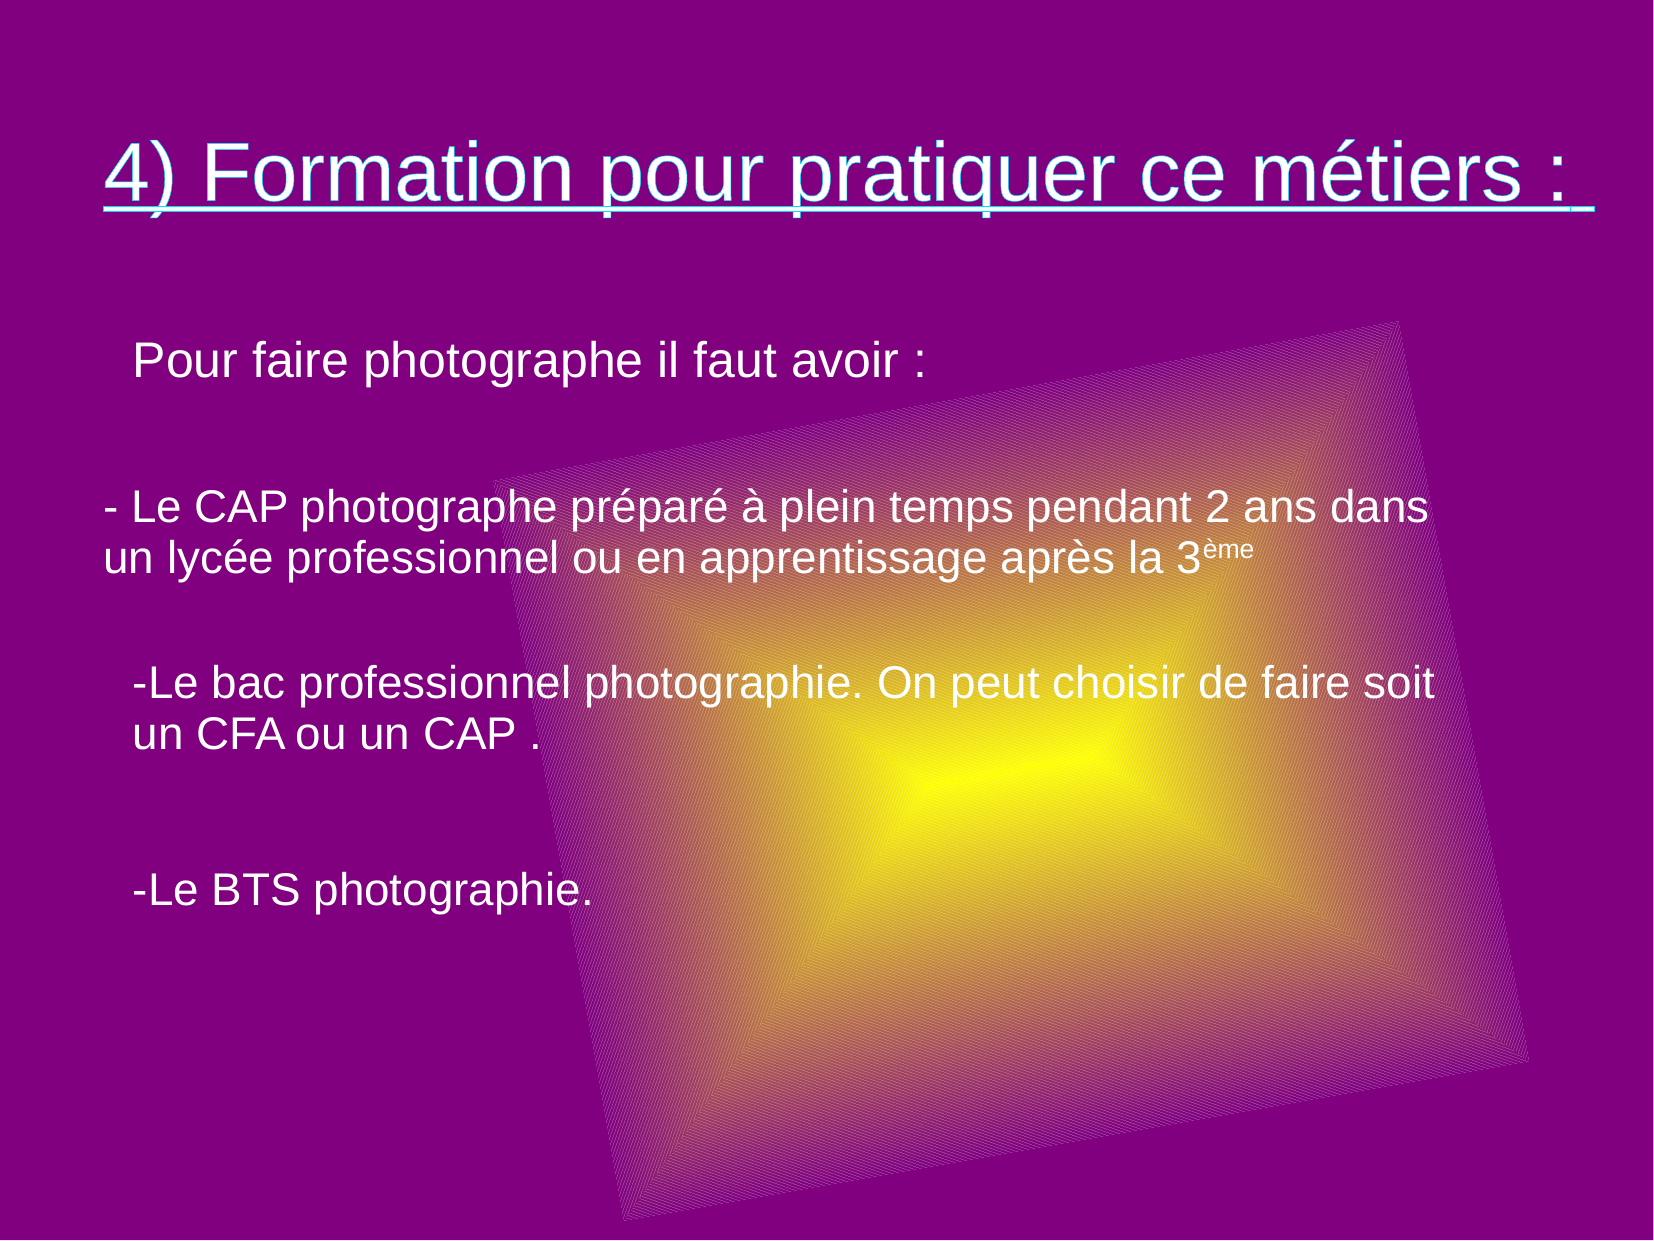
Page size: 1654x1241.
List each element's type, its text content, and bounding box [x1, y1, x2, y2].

text_box - Le CAP photographe préparé à plein temps pendant 2 ans dans un lycée professionnel ou en apprentissage après la 3ème [88, 473, 1506, 593]
text_box -Le bac professionnel photographie. On peut choisir de faire soit un CFA ou un CAP . [118, 649, 1477, 767]
text_box Pour faire photographe il faut avoir : [118, 324, 1536, 396]
text_box -Le BTS photographie. [118, 856, 1506, 923]
text_box 4) Formation pour pratiquer ce métiers : [88, 118, 1625, 226]
